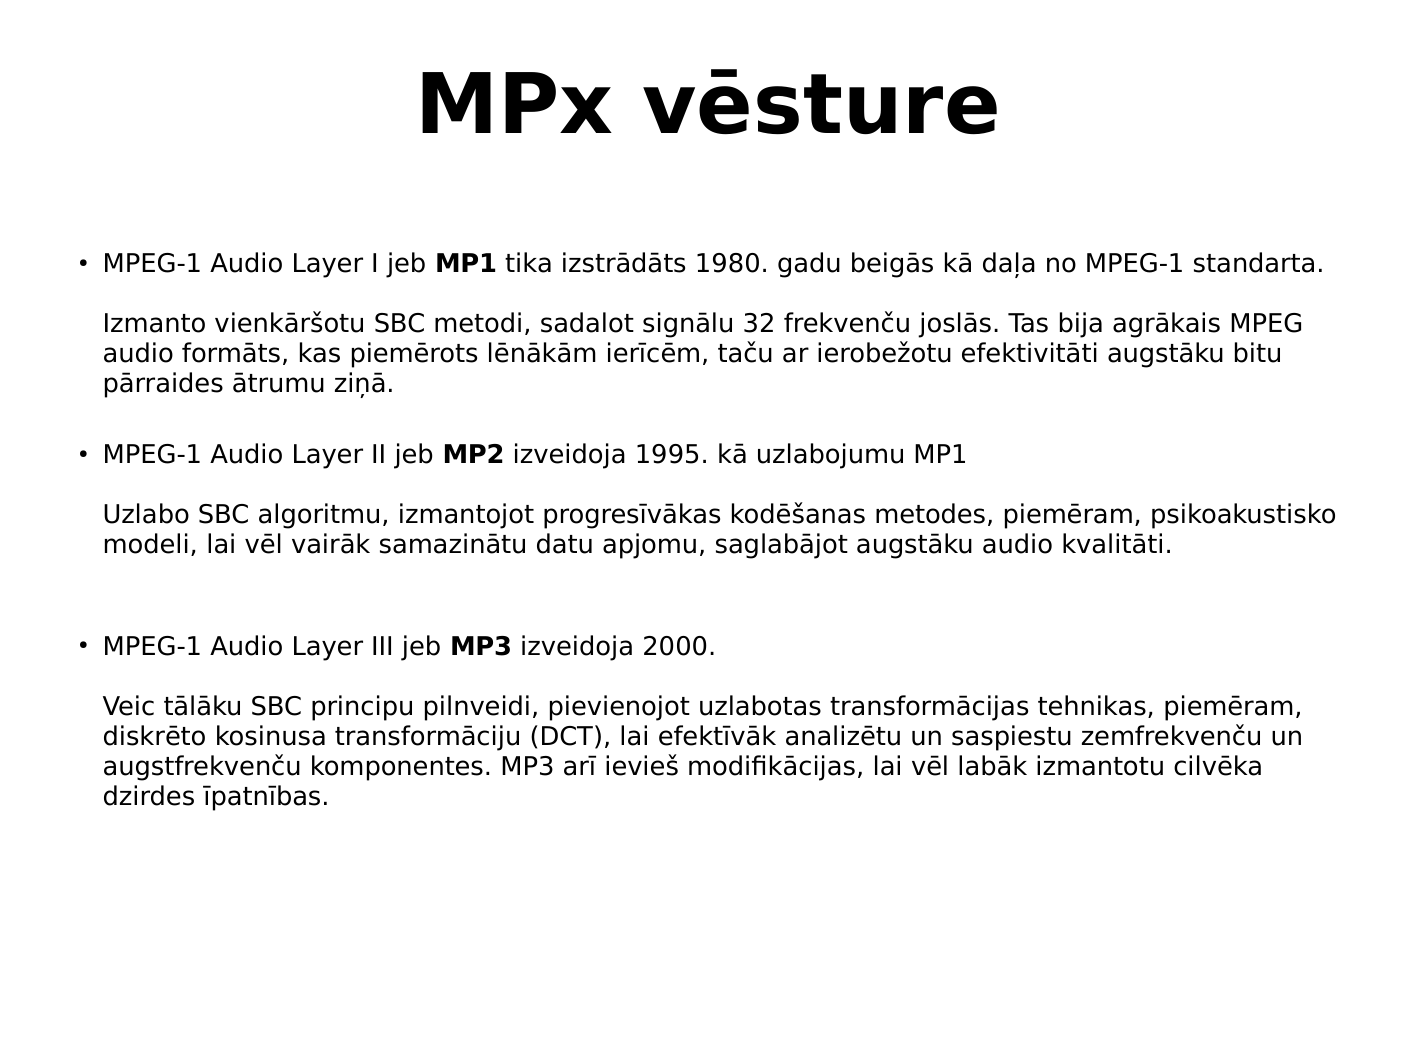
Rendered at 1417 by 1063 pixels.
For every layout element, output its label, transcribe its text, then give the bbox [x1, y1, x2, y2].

list MPEG-1 Audio Layer I jeb MP1 tika izstrādāts 1980. gadu beigās kā daļa no MPEG-1 standarta. Izmanto vienkāršotu SBC metodi, sadalot signālu 32 frekvenču joslās. Tas bija agrākais MPEG audio formāts, kas piemērots lēnākām ierīcēm, taču ar ierobežotu efektivitāti augstāku bitu pārraides ātrumu ziņā. MPEG-1 Audio Layer II jeb MP2 izveidoja 1995. kā uzlabojumu MP1 Uzlabo SBC algoritmu, izmantojot progresīvākas kodēšanas metodes, piemēram, psikoakustisko modeli, lai vēl vairāk samazinātu datu apjomu, saglabājot augstāku audio kvalitāti. MPEG-1 Audio Layer III jeb MP3 izveidoja 2000. Veic tālāku SBC principu pilnveidi, pievienojot uzlabotas transformācijas tehnikas, piemēram, diskrēto kosinusa transformāciju (DCT), lai efektīvāk analizētu un saspiestu zemfrekvenču un augstfrekvenču komponentes. MP3 arī ievieš modifikācijas, lai vēl labāk izmantotu cilvēka dzirdes īpatnības. [70, 248, 1346, 865]
title MPx vēsture [70, 42, 1346, 168]
